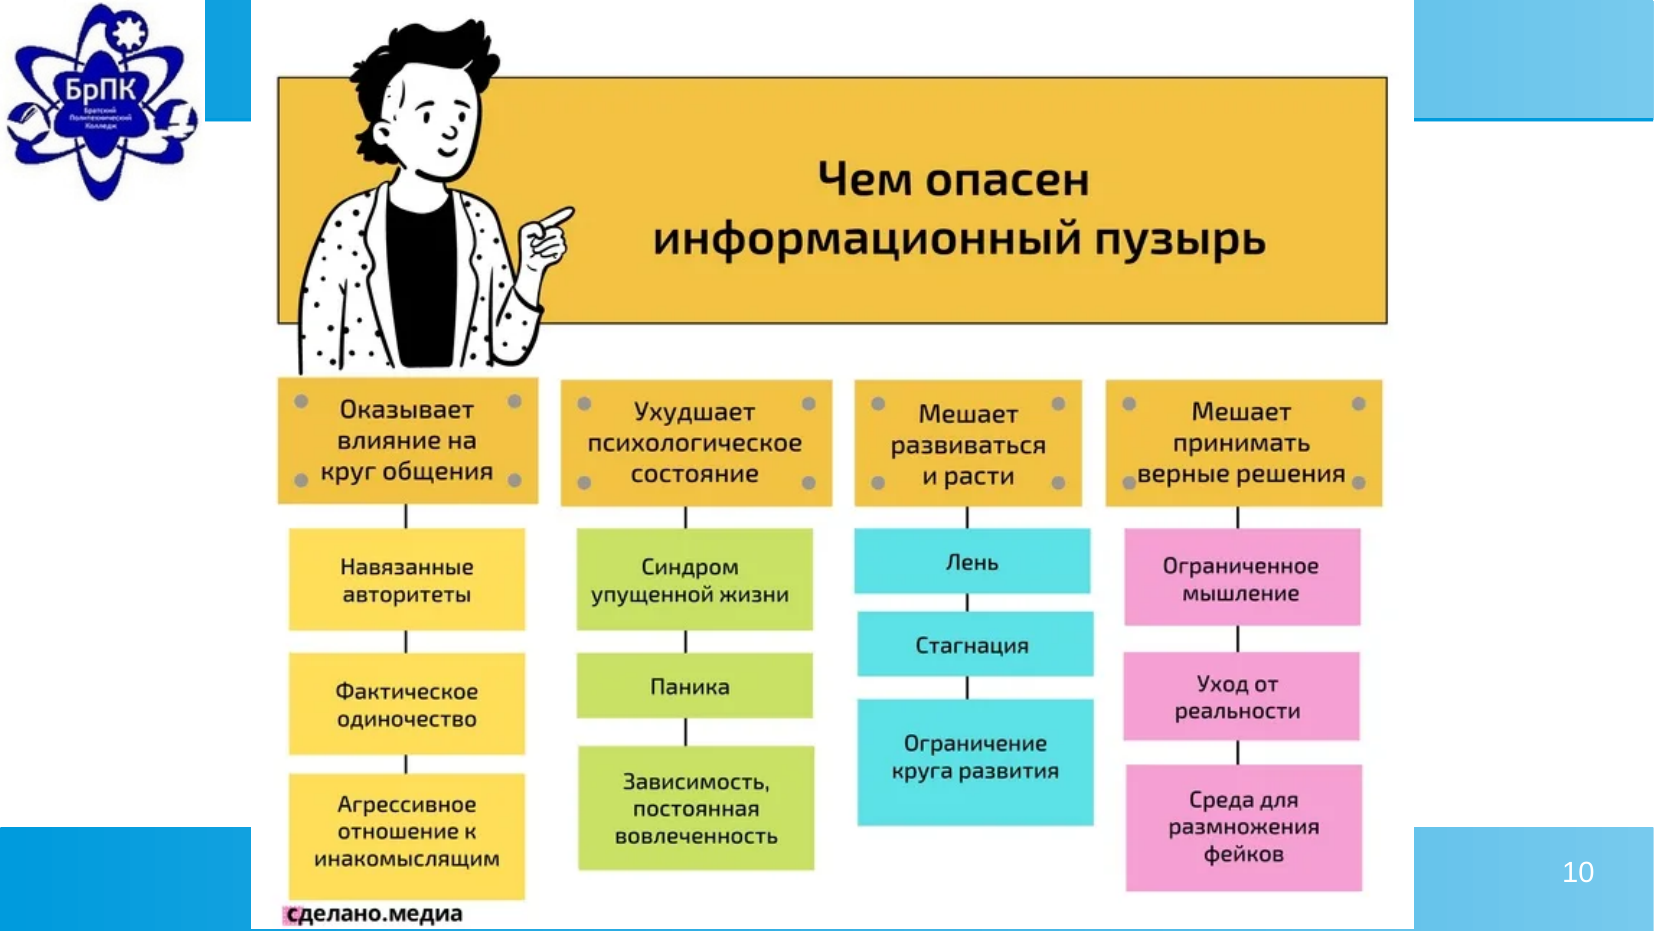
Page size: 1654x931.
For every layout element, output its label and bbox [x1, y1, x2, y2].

picture [0, 0, 205, 205]
picture [251, 0, 1414, 929]
